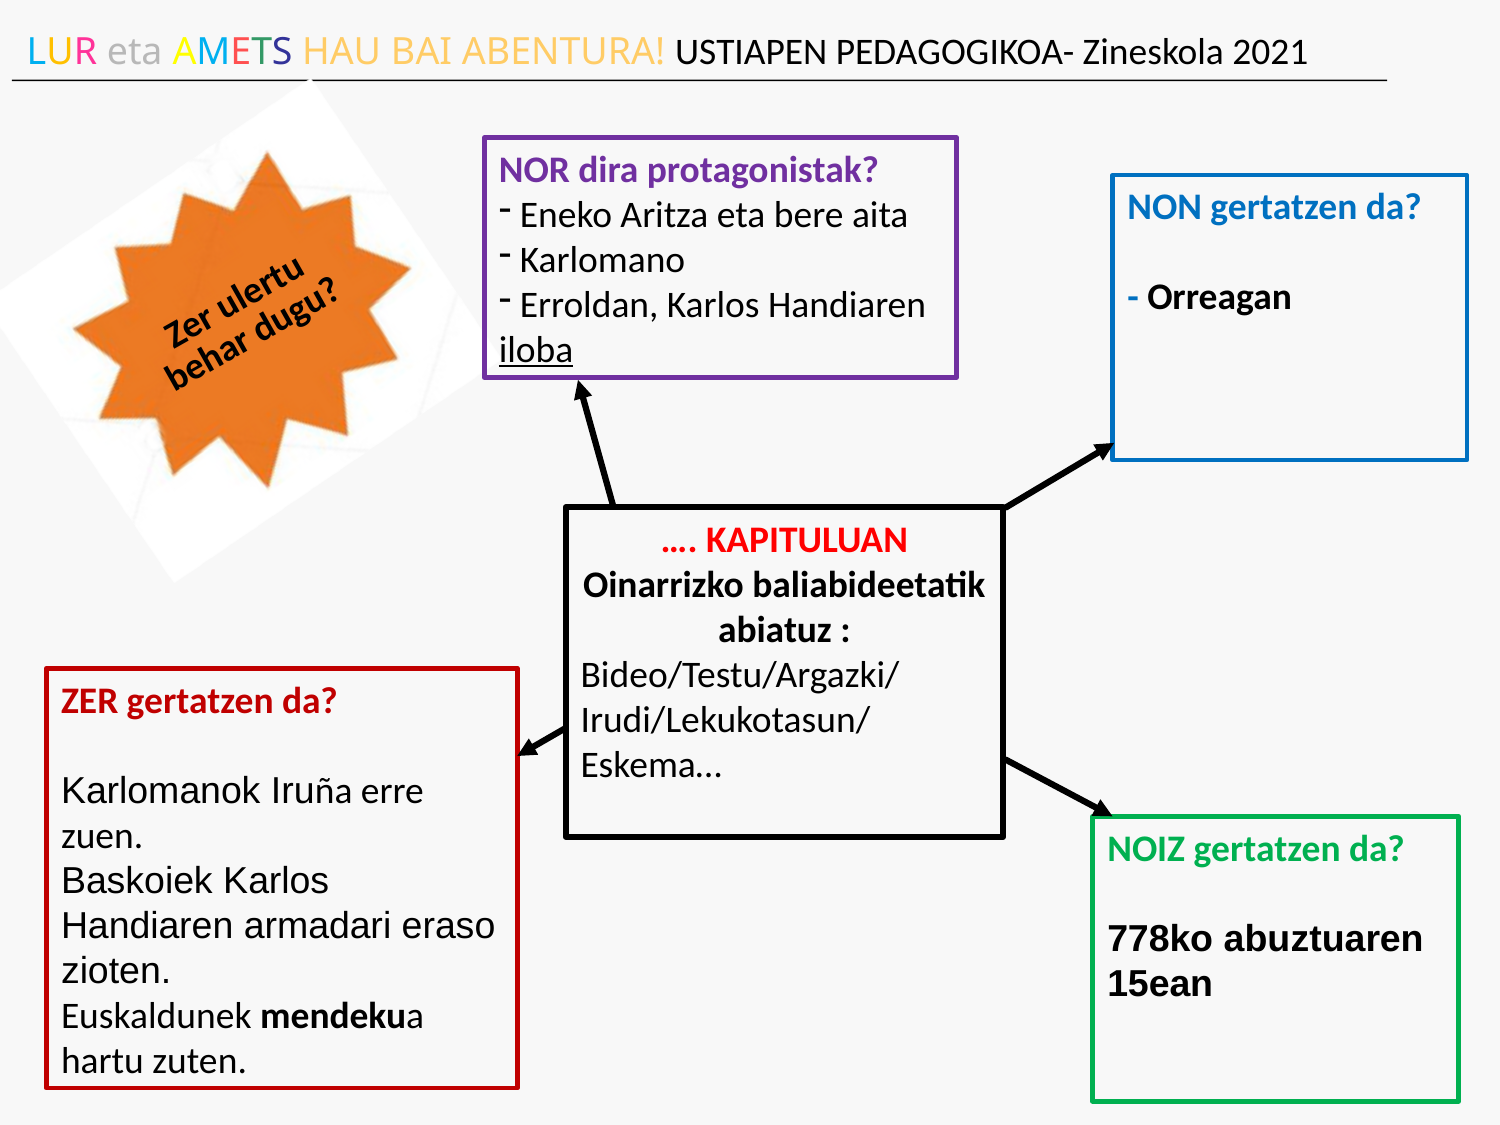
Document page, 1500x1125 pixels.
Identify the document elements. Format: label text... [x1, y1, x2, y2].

text_box Zer ulertu behar dugu? [100, 211, 408, 461]
text_box NOIZ gertatzen da? 778ko abuztuaren 15ean [1092, 816, 1459, 1102]
text_box NOR dira protagonistak? Eneko Aritza eta bere aita Karlomano Erroldan, Karlos Handiaren iloba [484, 137, 957, 378]
text_box …. KAPITULUAN Oinarrizko baliabideetatik abiatuz : Bideo/Testu/Argazki/Irudi/Lekukotasun/Eskema… [565, 507, 1003, 837]
text_box NON gertatzen da? - Orreagan [1112, 175, 1467, 460]
text_box ZER gertatzen da? Karlomanok Iruña erre zuen. Baskoiek Karlos Handiaren armadari eraso zioten. Euskaldunek mendekua hartu zuten. [46, 668, 518, 1089]
picture [0, 78, 484, 583]
text_box LUR eta AMETS HAU BAI ABENTURA! USTIAPEN PEDAGOGIKOA- Zineskola 2021 [11, 19, 1424, 80]
